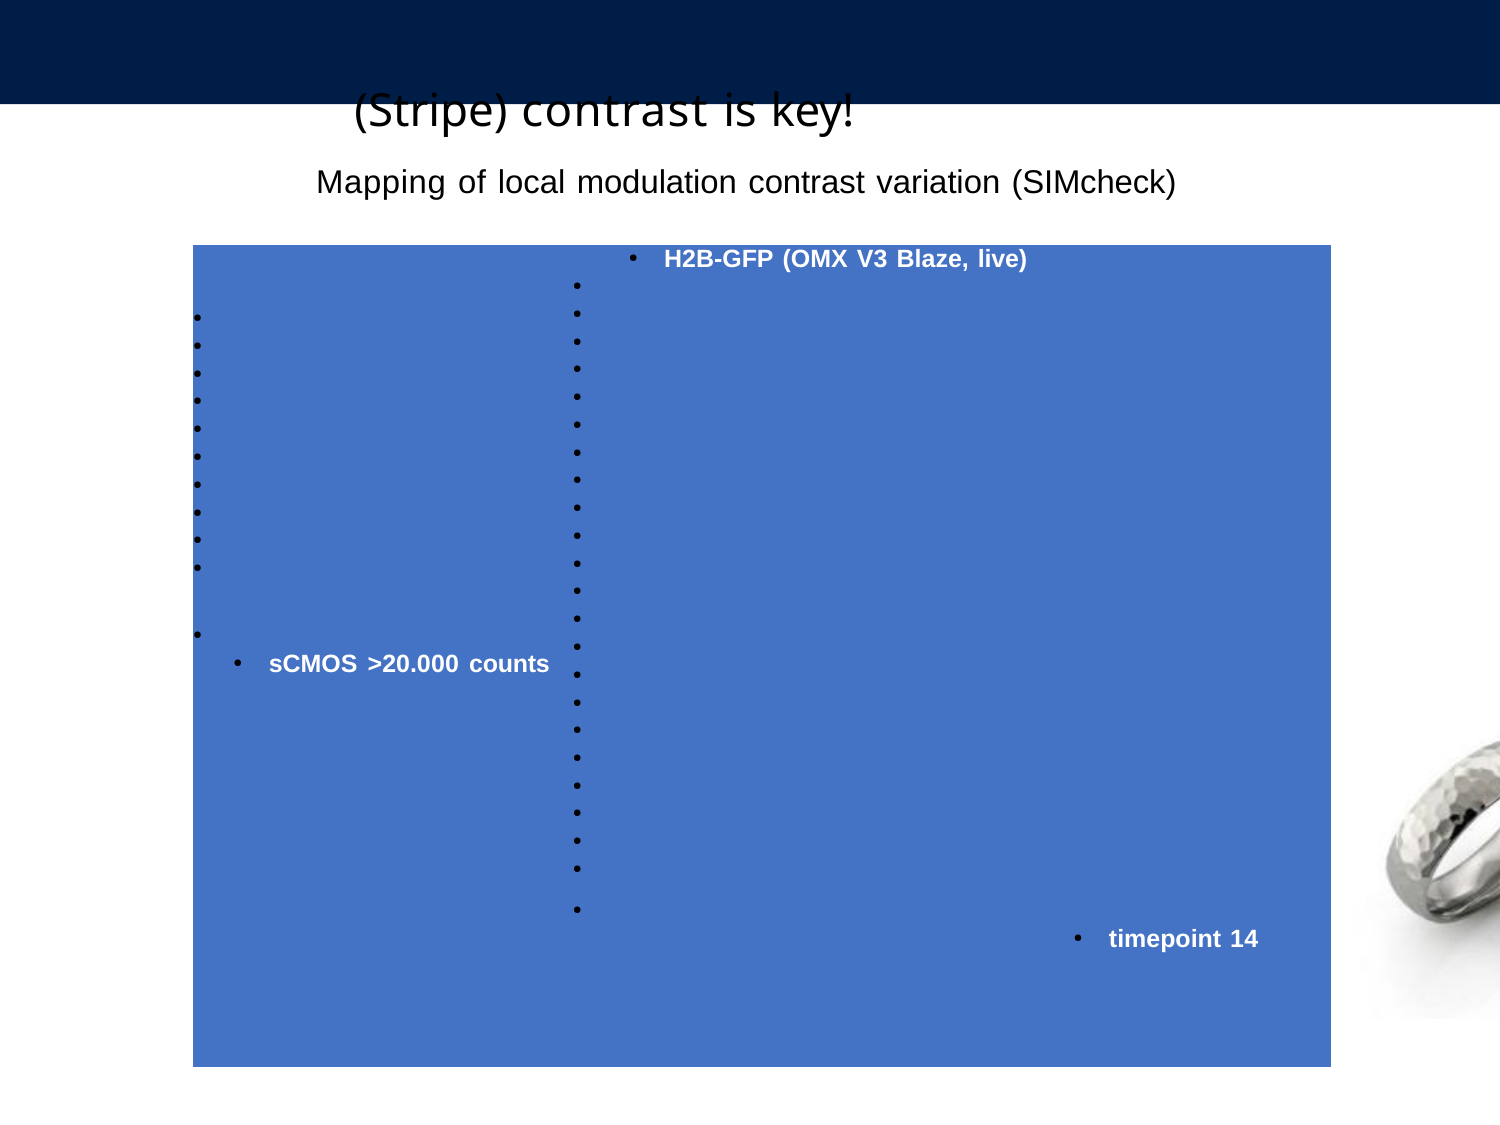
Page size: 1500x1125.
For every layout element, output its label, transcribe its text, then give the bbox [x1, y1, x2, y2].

text_box [0, 0, 1500, 105]
text_box Mapping of local modulation contrast variation (SIMcheck) [315, 158, 1186, 201]
picture [1354, 732, 1500, 1019]
table_header [193, 245, 573, 305]
table_cell sCMOS >20.000 counts [193, 305, 573, 1067]
title (Stripe) contrast is key! [0, 68, 880, 136]
table_header H2B-GFP (OMX V3 Blaze, live) timepoint 14 [573, 245, 1331, 1067]
